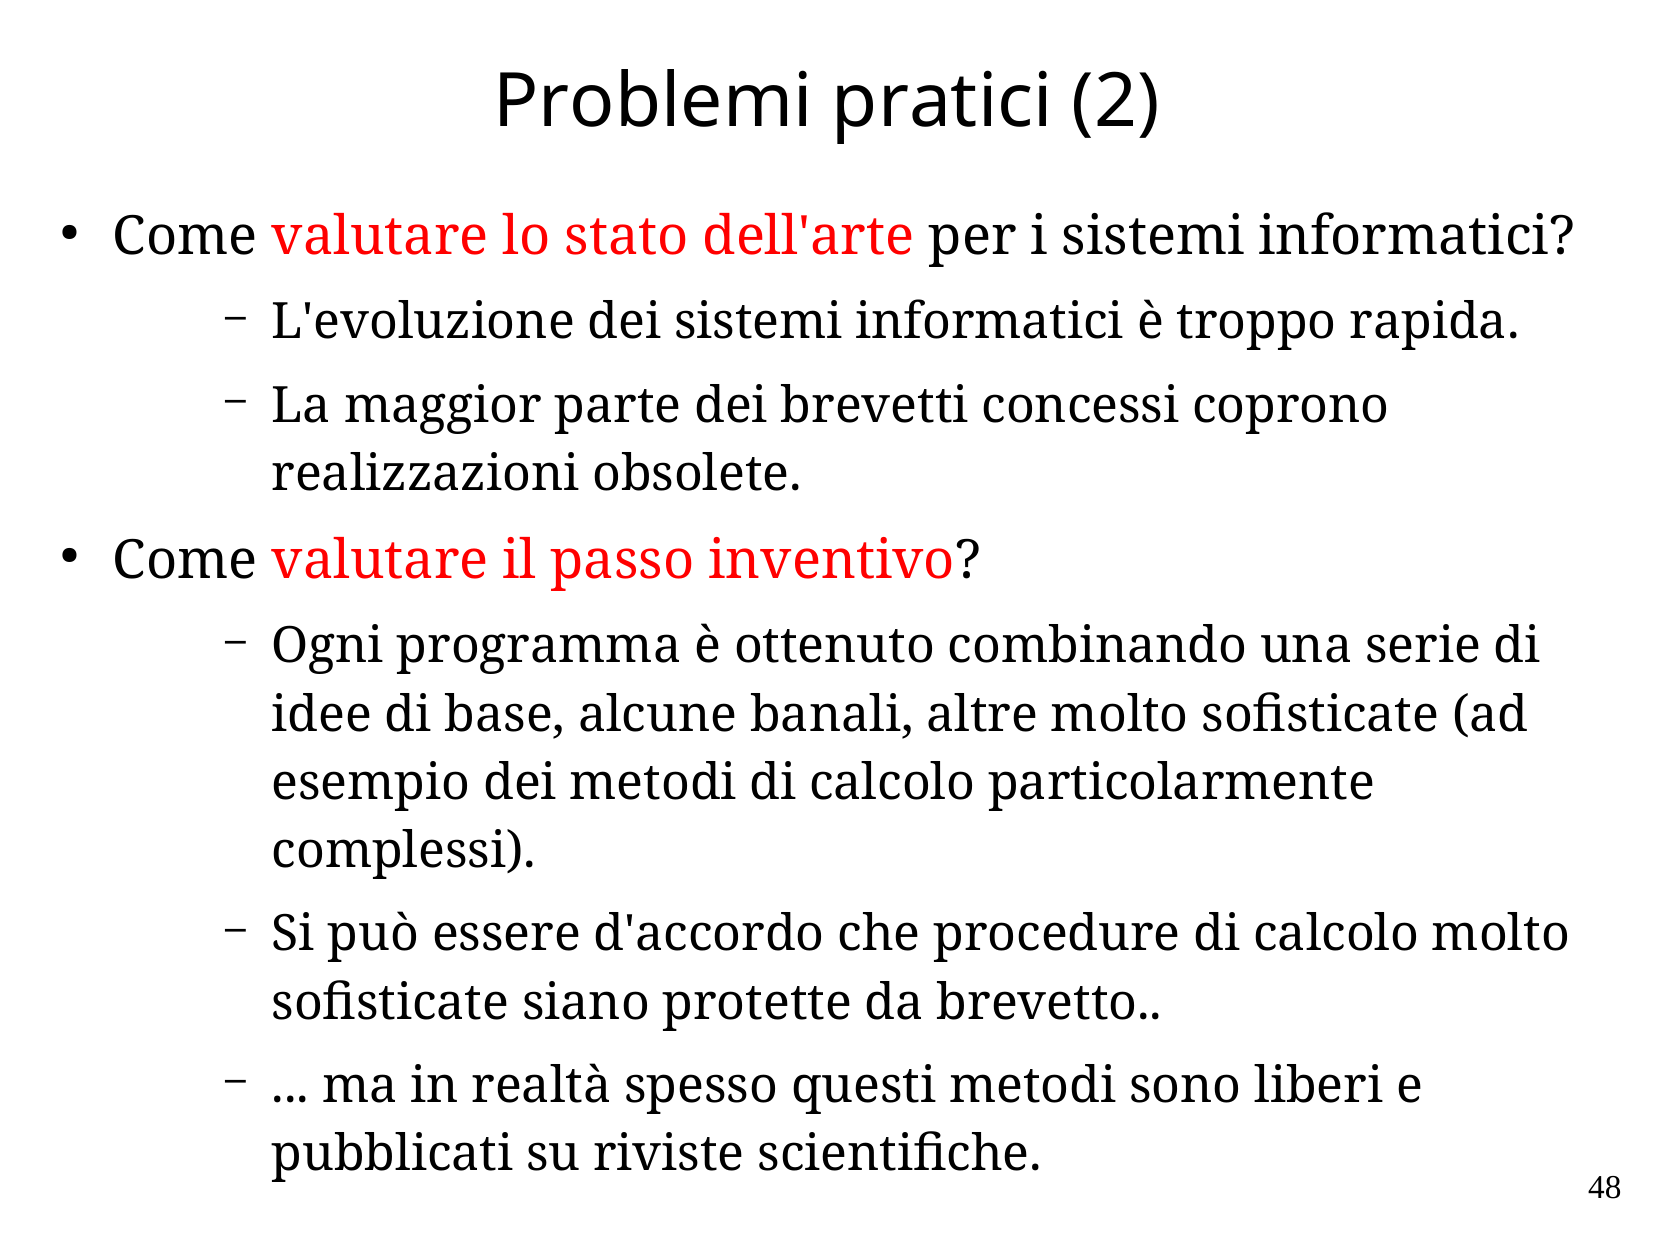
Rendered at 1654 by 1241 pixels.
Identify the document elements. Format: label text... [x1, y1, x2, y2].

title Problemi pratici (2) [37, 30, 1617, 166]
list Come valutare lo stato dell'arte per i sistemi informatici? L'evoluzione dei sistemi informatici è troppo rapida. La maggior parte dei brevetti concessi coprono realizzazioni obsolete. Come valutare il passo inventivo? Ogni programma è ottenuto combinando una serie di idee di base, alcune banali, altre molto sofisticate (ad esempio dei metodi di calcolo particolarmente complessi). Si può essere d'accordo che procedure di calcolo molto sofisticate siano protette da brevetto.. ... ma in realtà spesso questi metodi sono liberi e pubblicati su riviste scientifiche. [42, 196, 1612, 1187]
